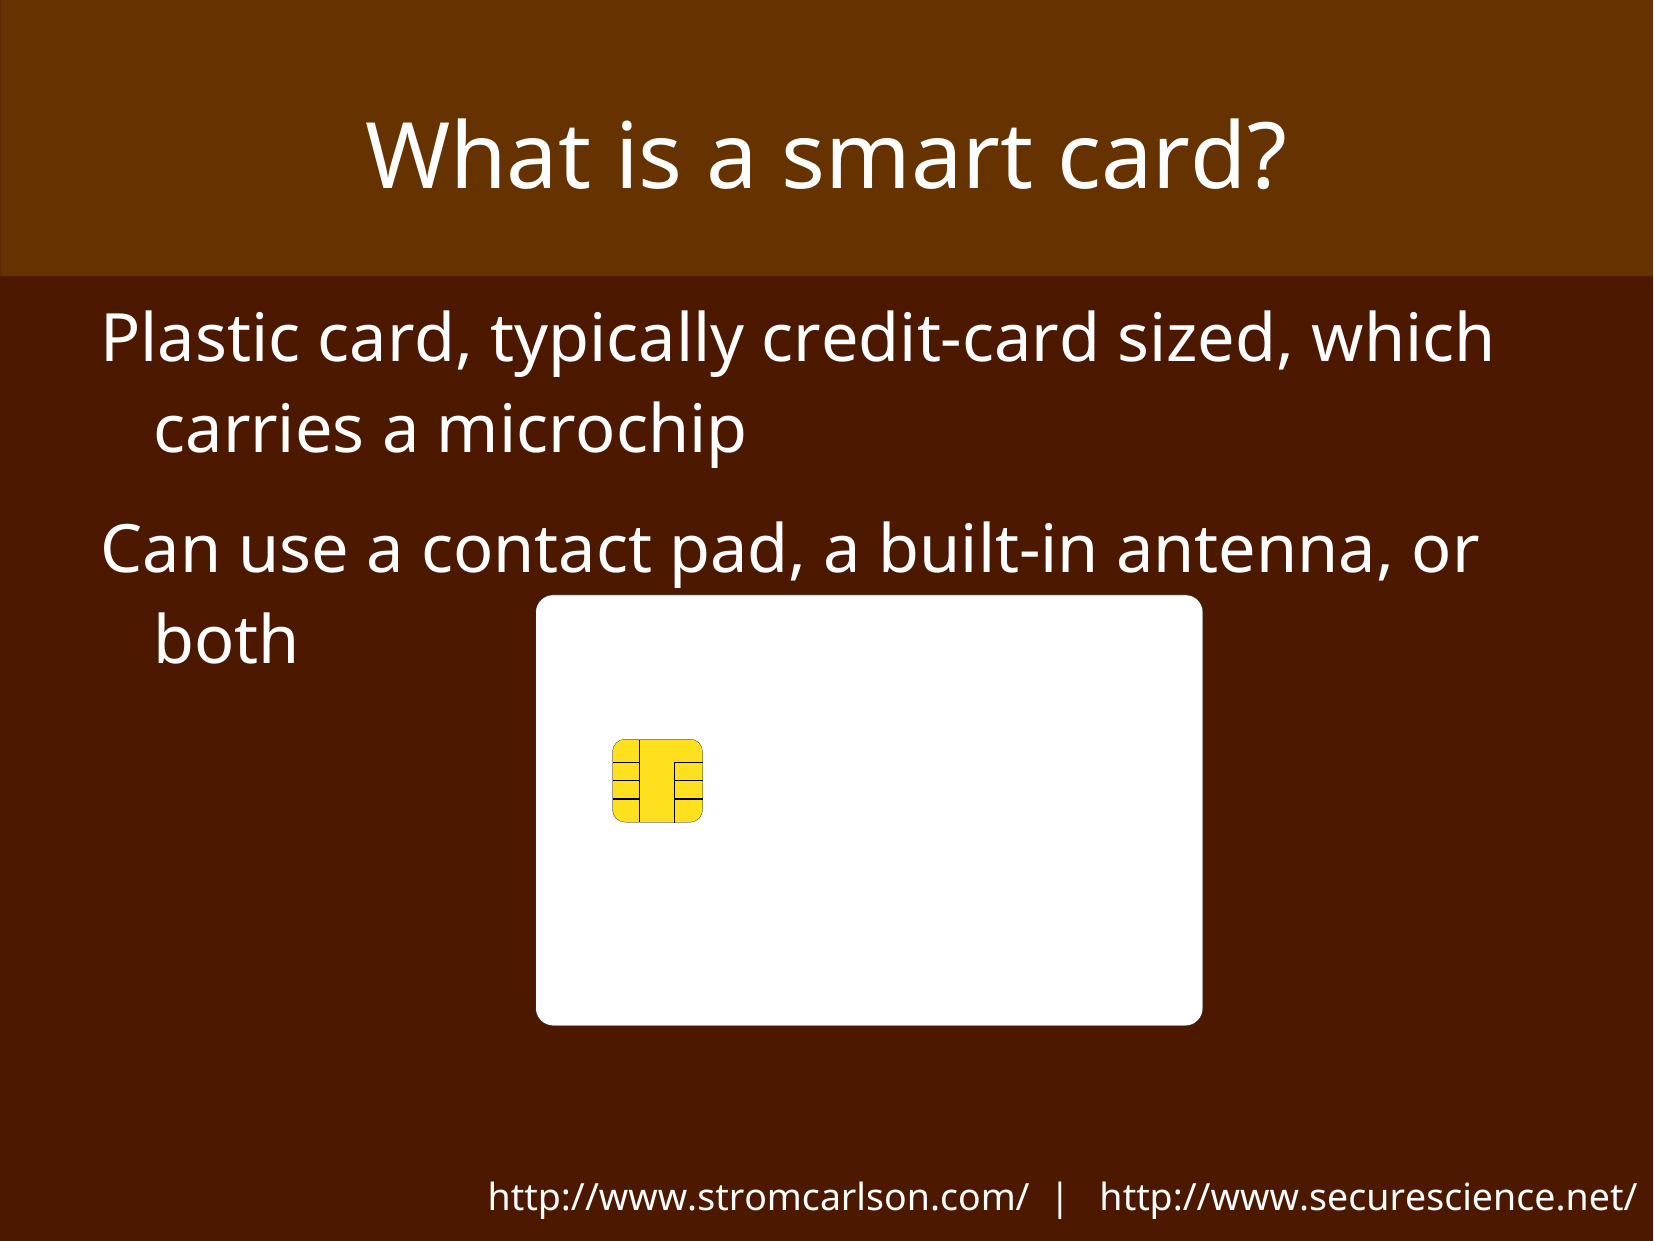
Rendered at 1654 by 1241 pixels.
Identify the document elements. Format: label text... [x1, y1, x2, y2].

picture [533, 592, 1207, 1028]
list Plastic card, typically credit-card sized, which carries a microchip Can use a contact pad, a built-in antenna, or both [82, 290, 1571, 1109]
title What is a smart card? [82, 49, 1571, 257]
